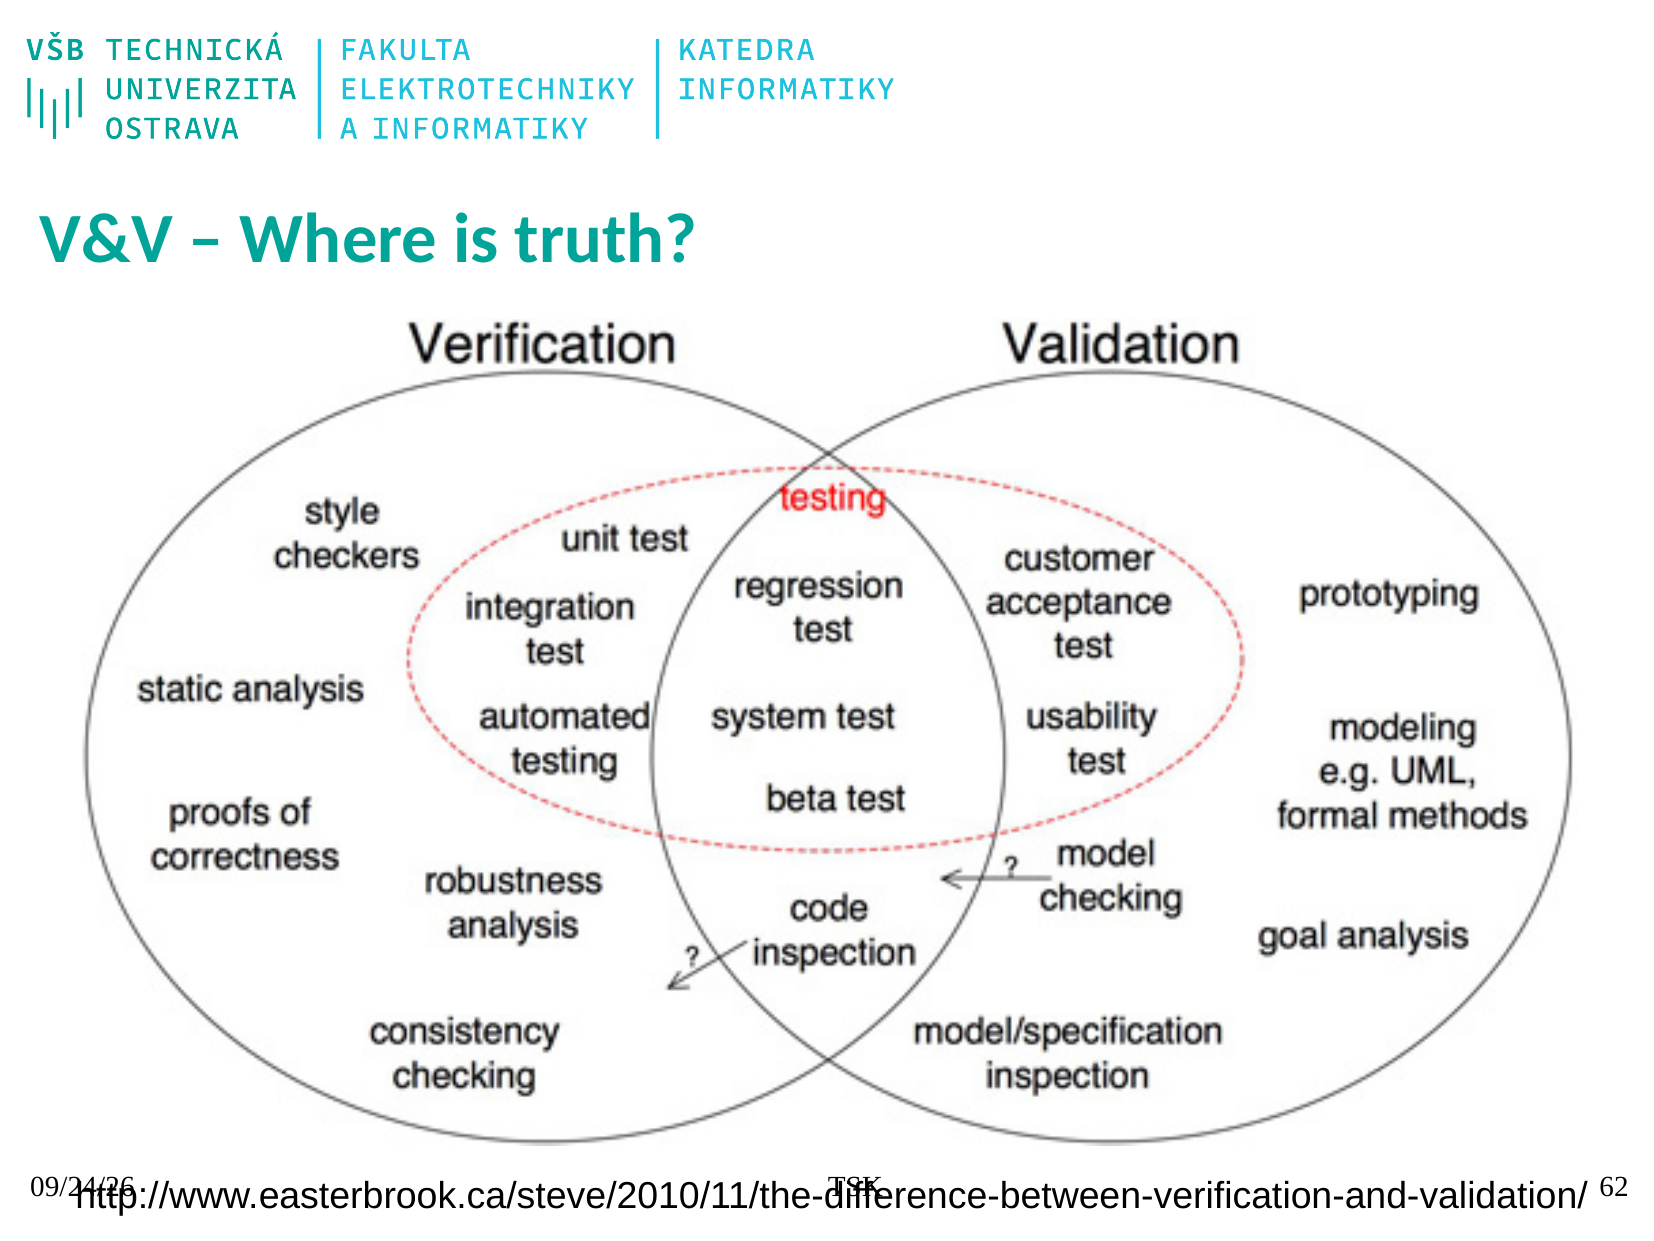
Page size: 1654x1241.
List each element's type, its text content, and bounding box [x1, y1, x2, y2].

picture [26, 31, 894, 139]
picture [81, 318, 1578, 1146]
text_box http://www.easterbrook.ca/steve/2010/11/the-difference-between-verification-and-validation/ [60, 1167, 1603, 1225]
title V&V – Where is truth? [24, 169, 1629, 300]
